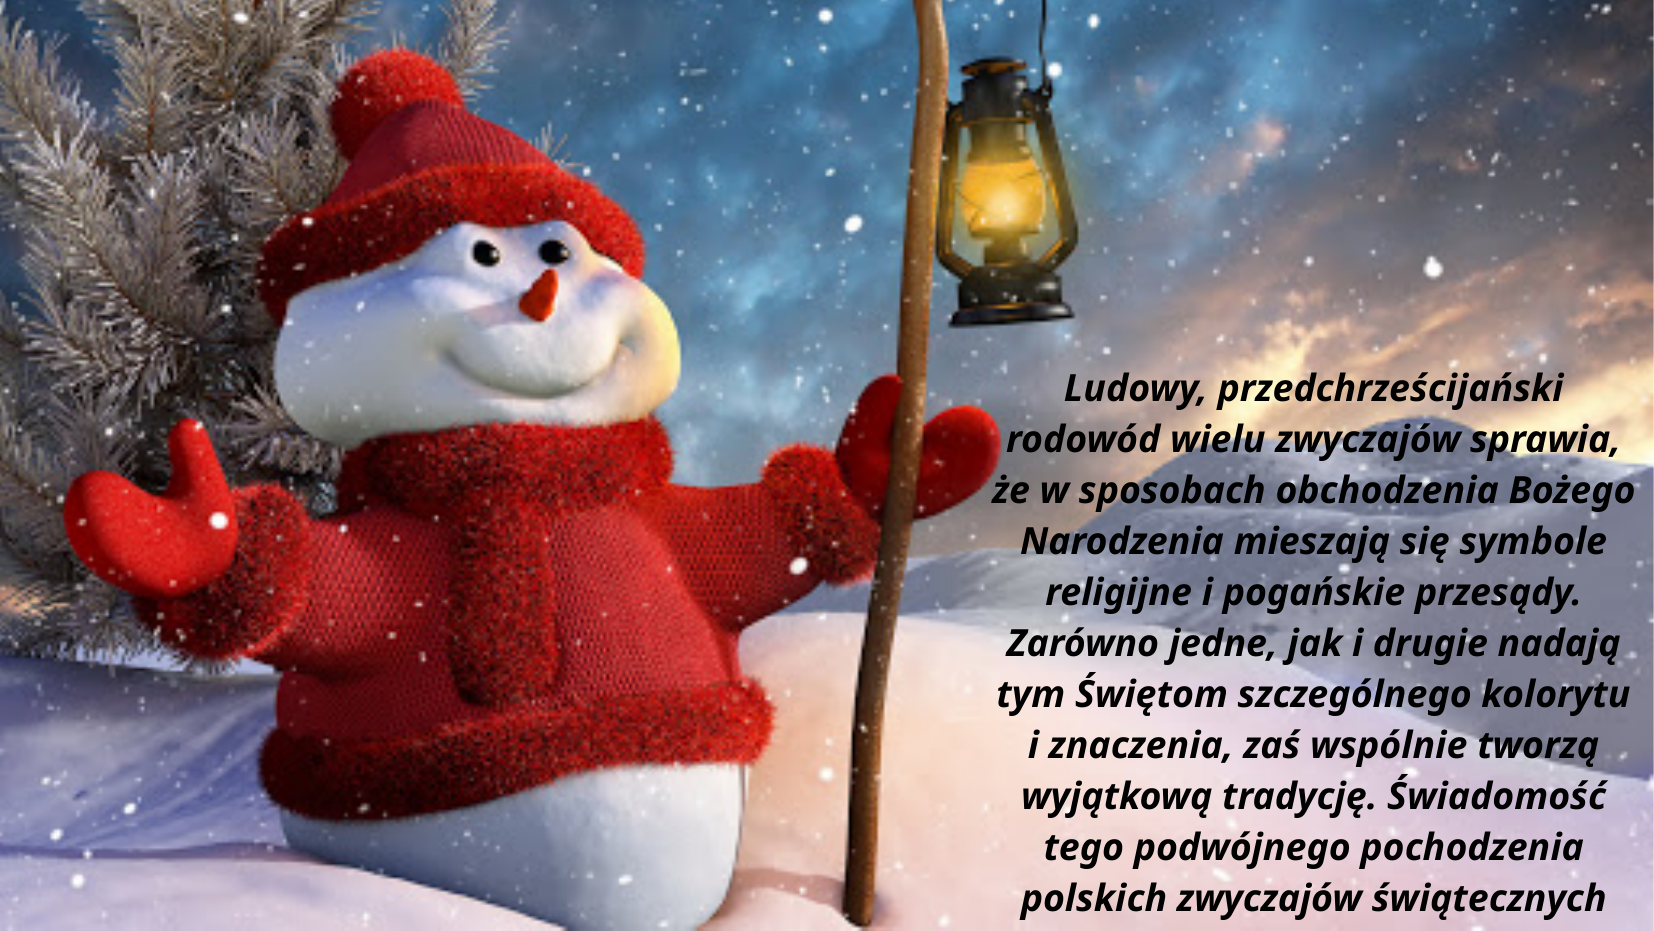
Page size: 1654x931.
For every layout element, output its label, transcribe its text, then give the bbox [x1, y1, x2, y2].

text_box Ludowy, przedchrześcijański rodowód wielu zwyczajów sprawia, że w sposobach obchodzenia Bożego Narodzenia mieszają się symbole religijne i pogańskie przesądy. Zarówno jedne, jak i drugie nadają tym Świętom szczególnego kolorytu i znaczenia, zaś wspólnie tworzą wyjątkową tradycję. Świadomość tego podwójnego pochodzenia polskich zwyczajów świątecznych pozwala lepiej zrozumieć ich symbolikę i znaczenie [974, 354, 1654, 931]
picture [0, 0, 1654, 931]
